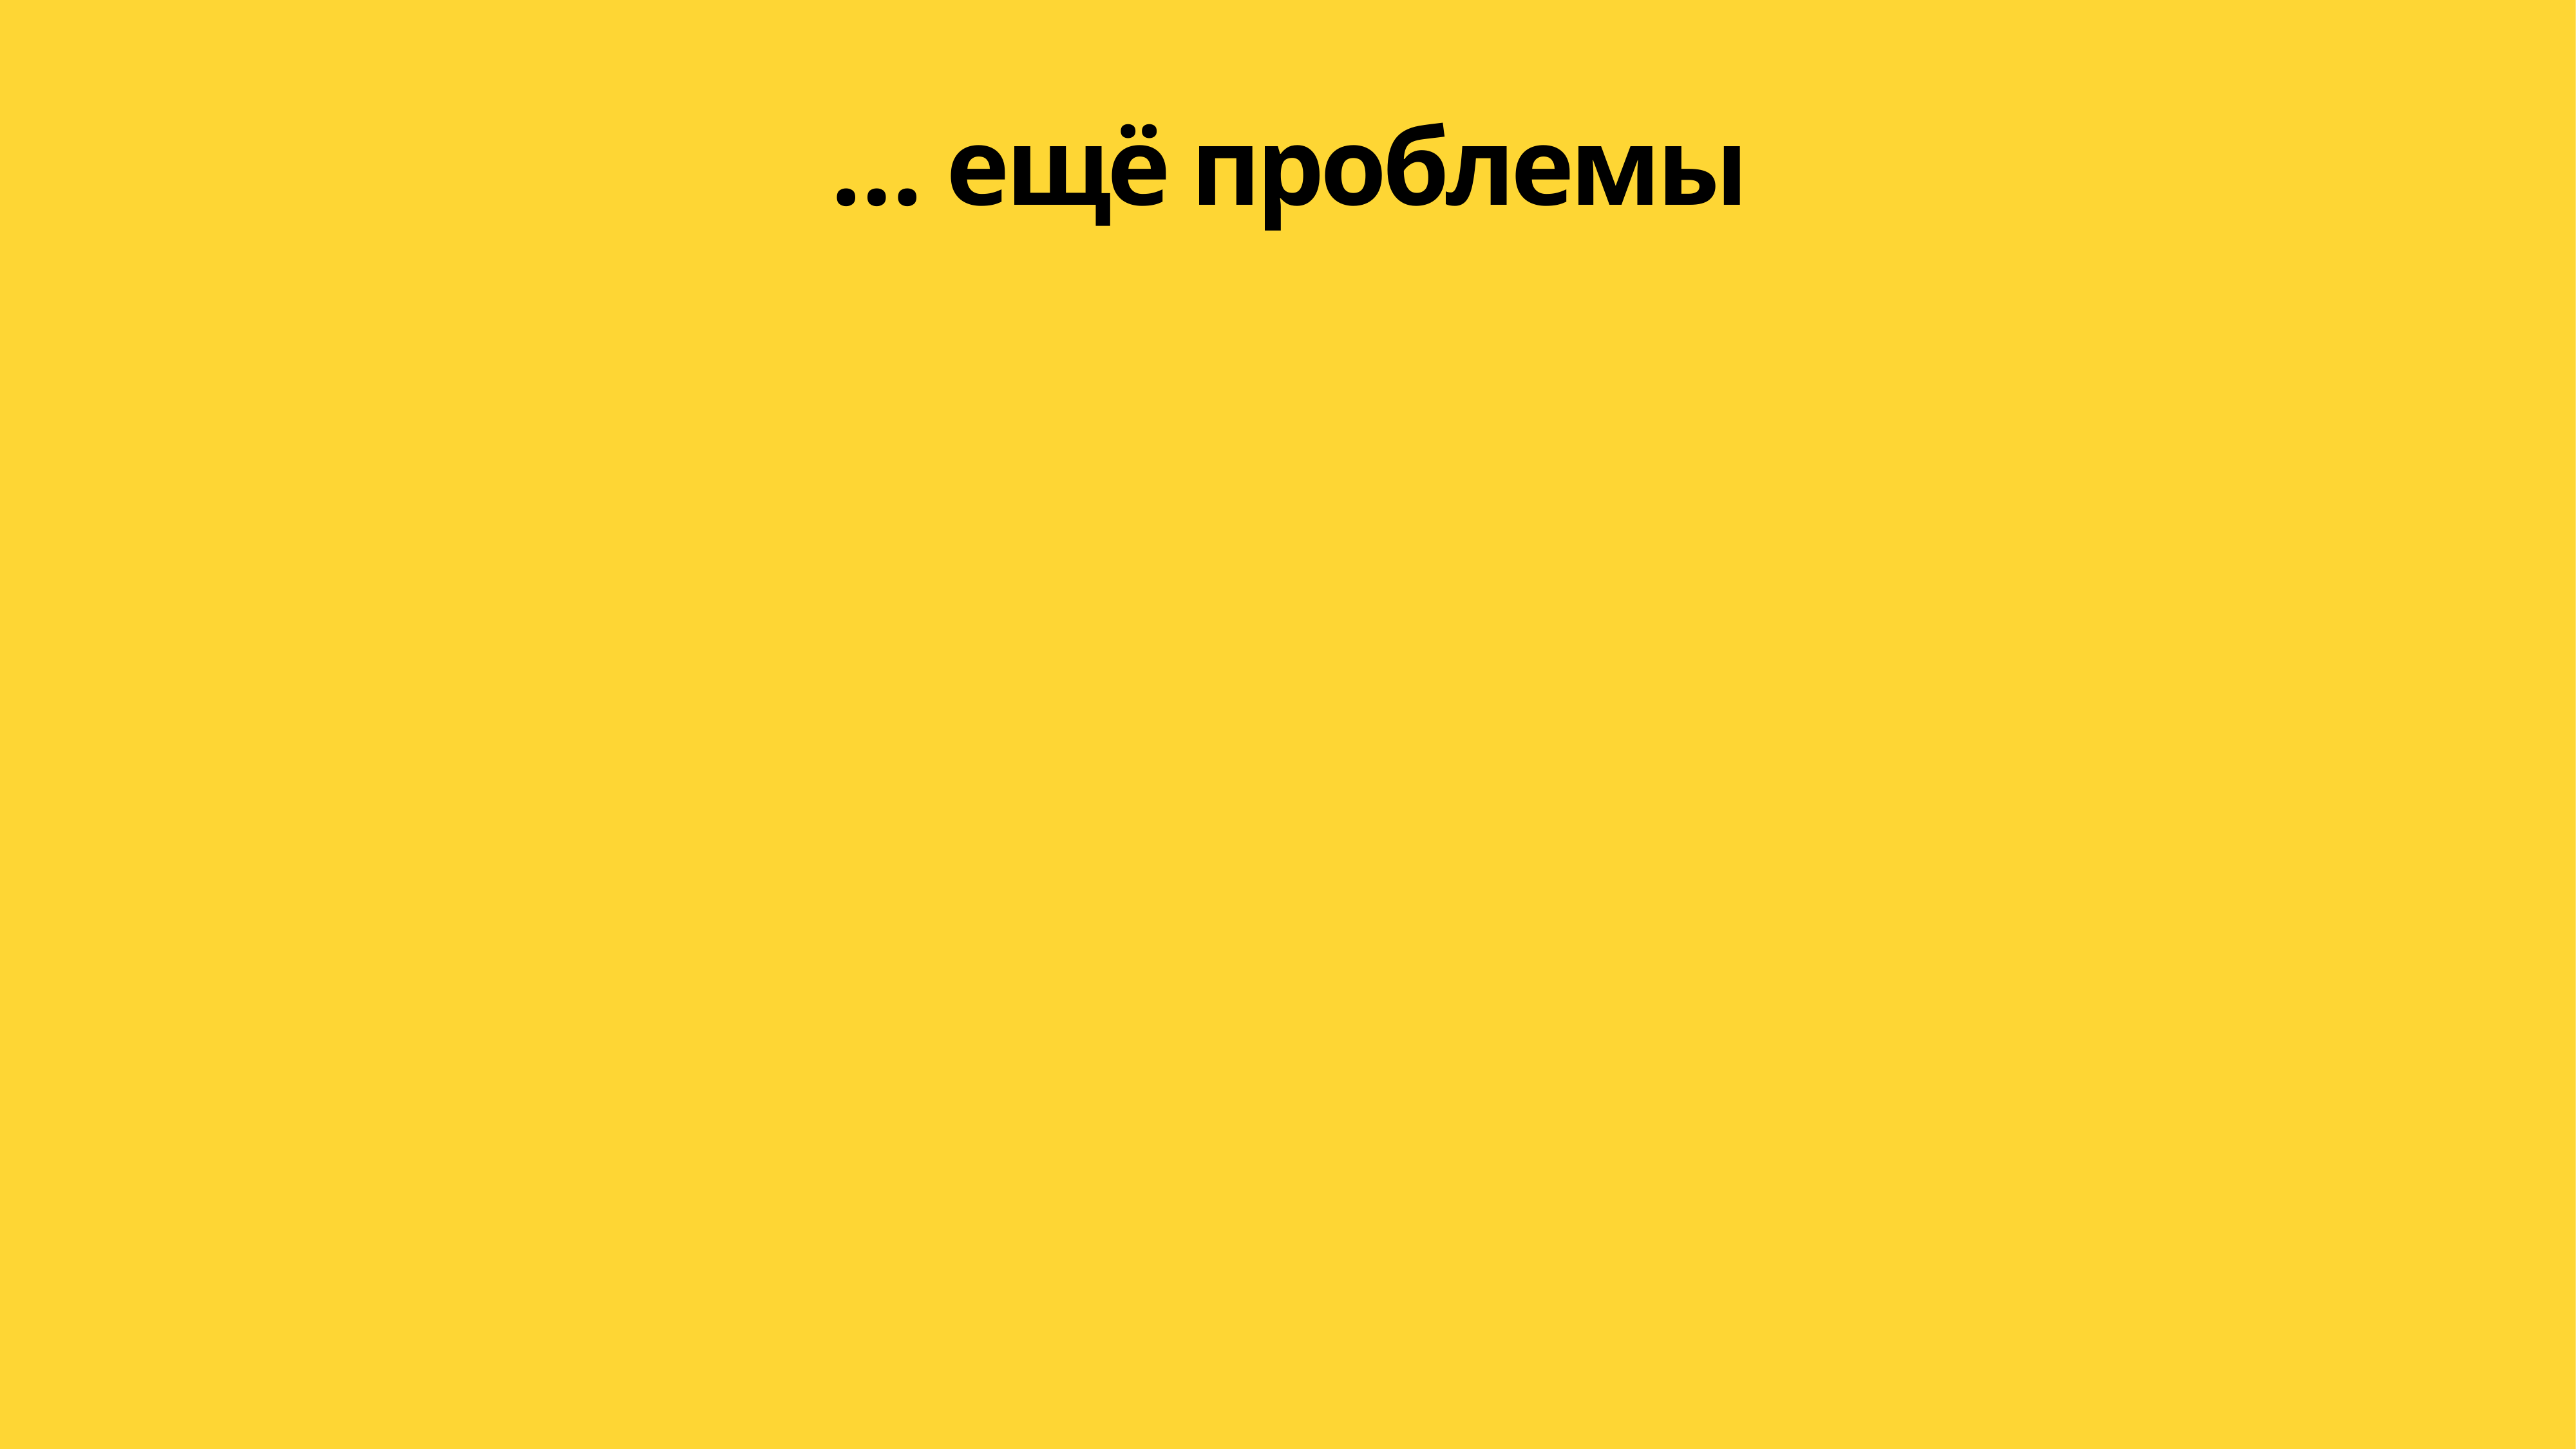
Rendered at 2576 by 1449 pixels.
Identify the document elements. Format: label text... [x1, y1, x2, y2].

title … ещё проблемы [106, 101, 2473, 228]
